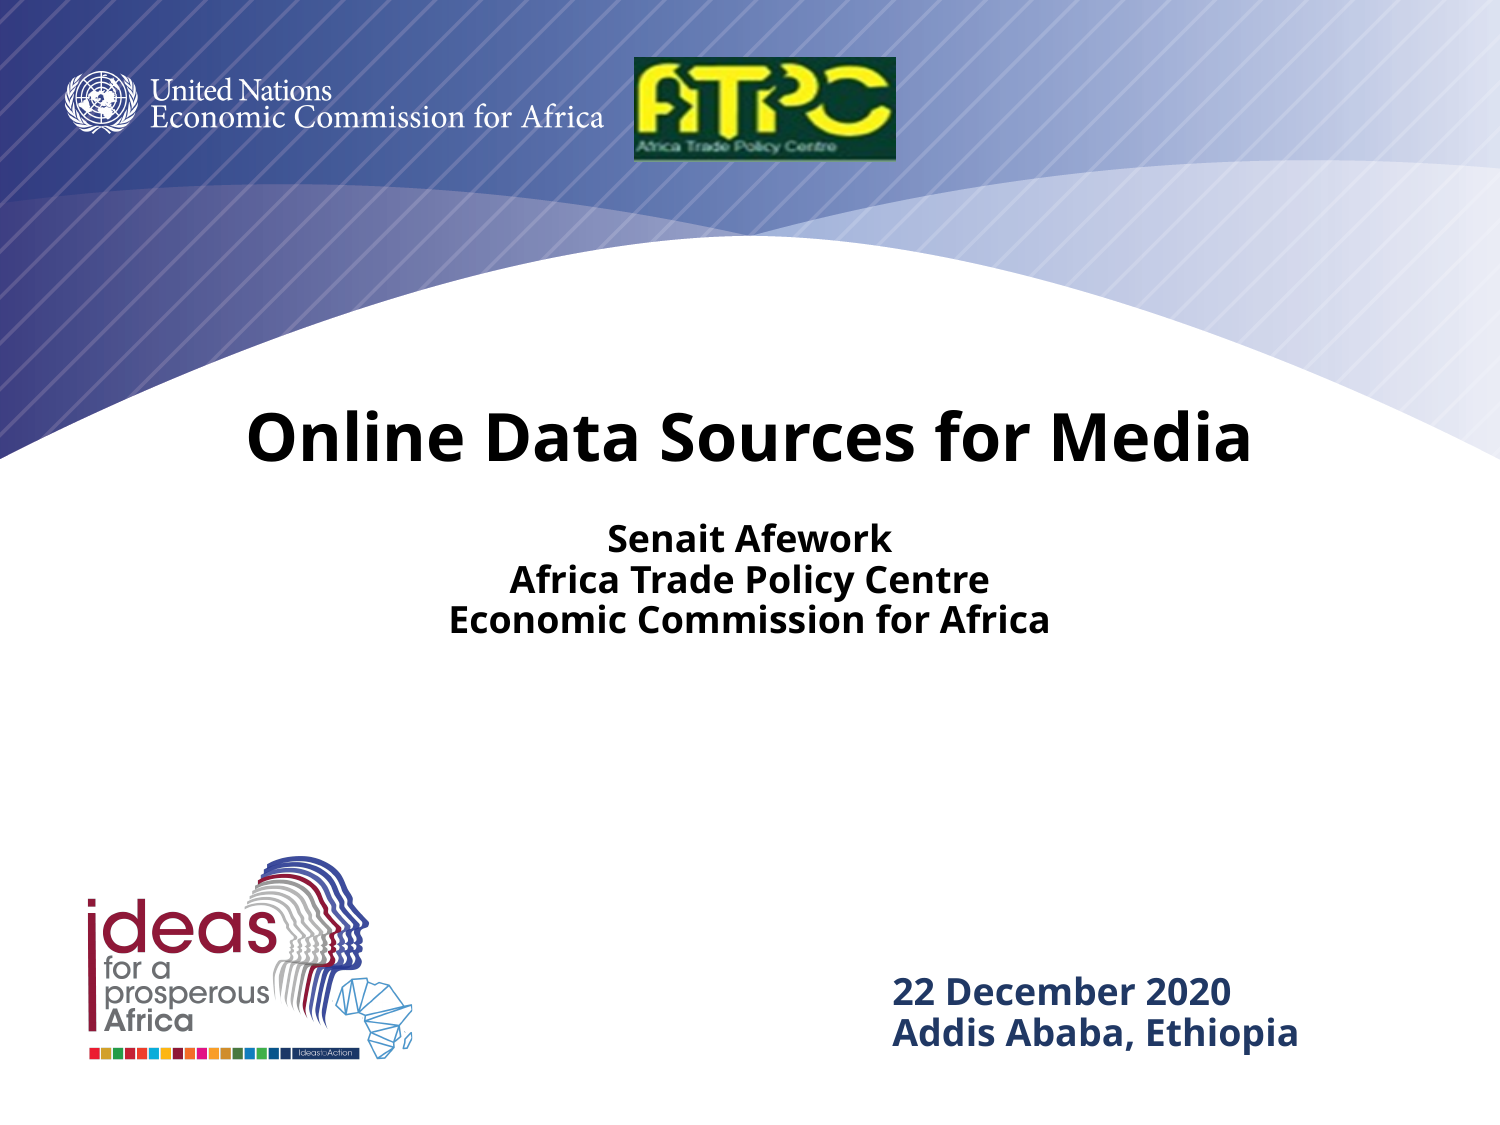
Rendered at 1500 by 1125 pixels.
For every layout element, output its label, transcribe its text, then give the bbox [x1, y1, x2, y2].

text_box 22 December 2020 Addis Ababa, Ethiopia [877, 837, 1438, 1062]
picture [634, 57, 896, 162]
title Online Data Sources for Media Senait Afework Africa Trade Policy Centre Economic Commission for Africa [62, 396, 1438, 780]
